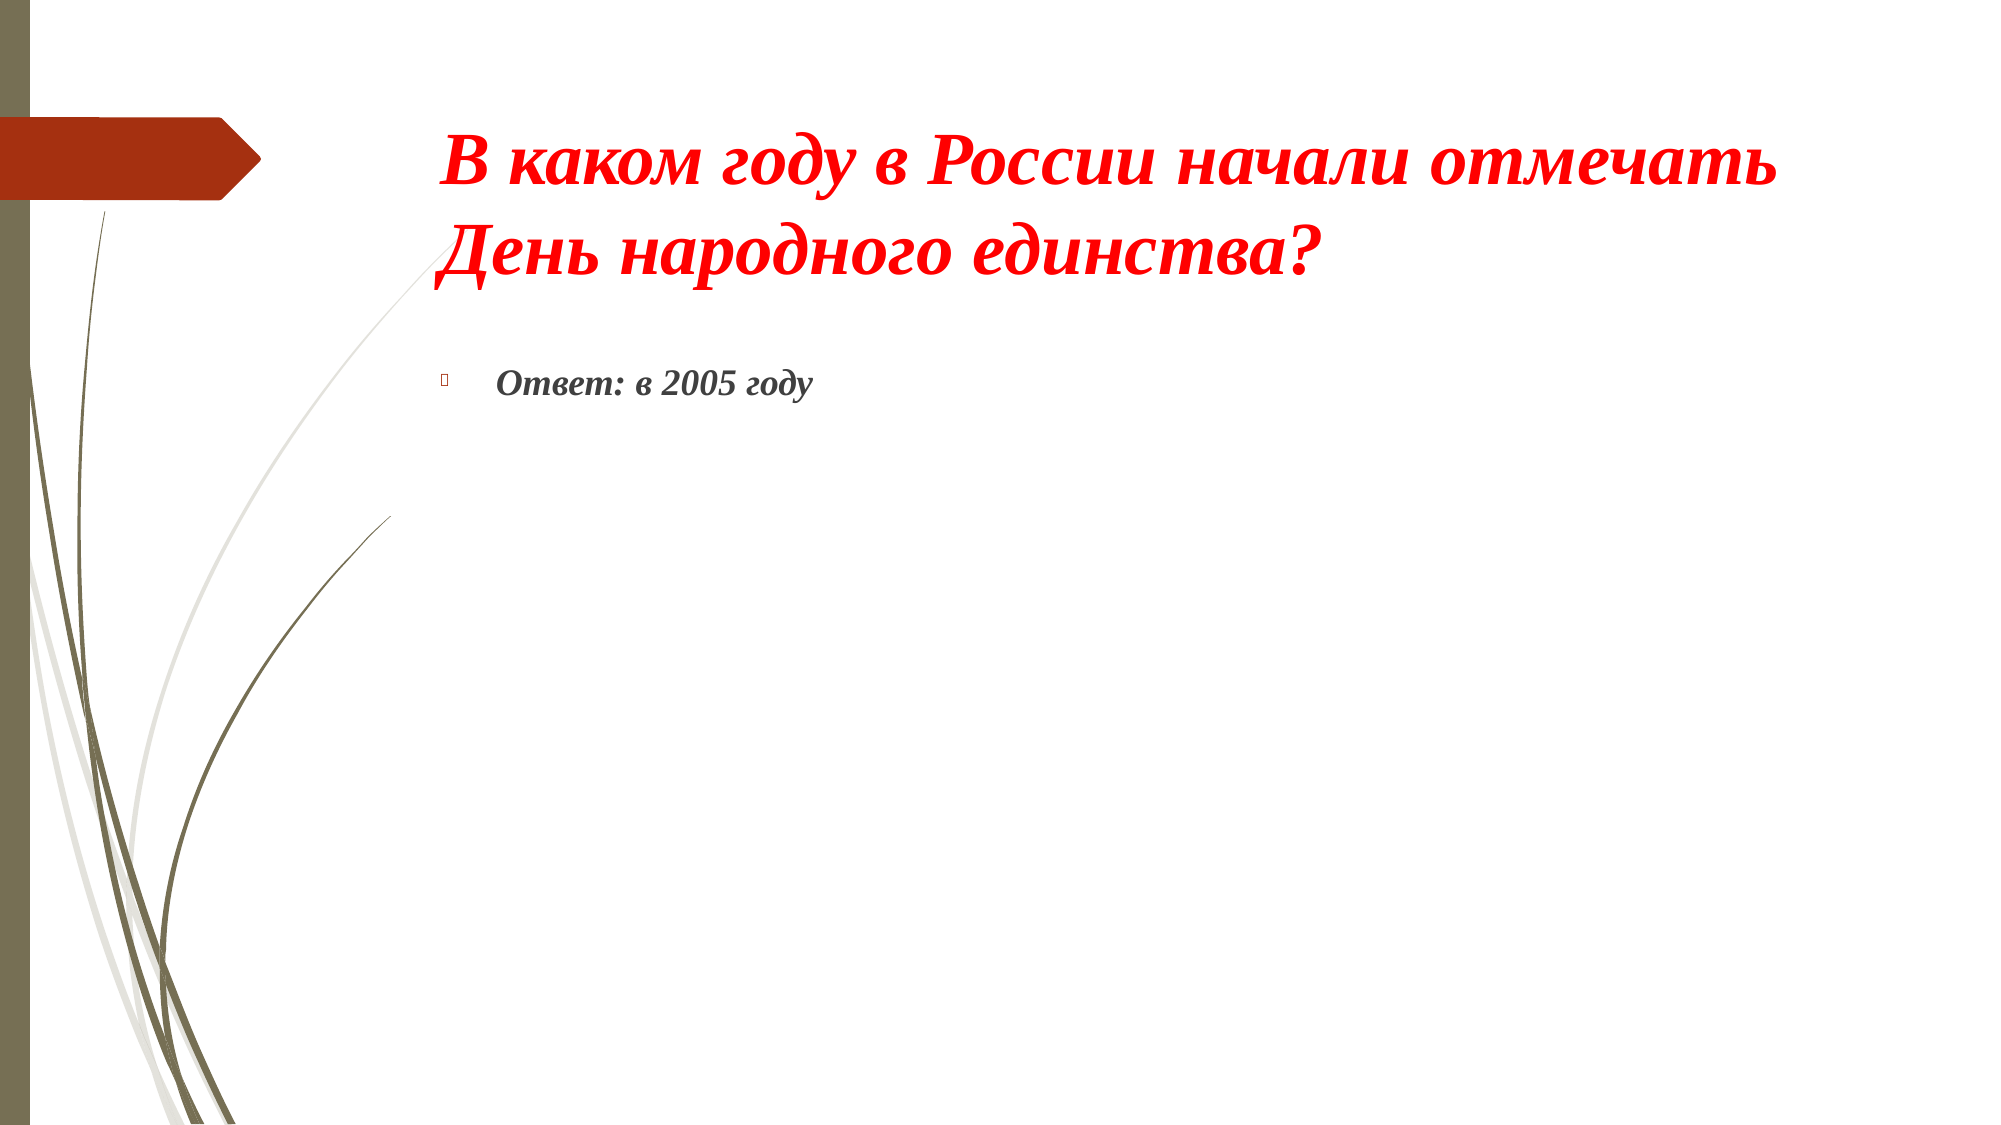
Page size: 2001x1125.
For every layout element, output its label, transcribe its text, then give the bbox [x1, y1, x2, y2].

title В каком году в России начали отмечать День народного единства? [425, 102, 1888, 313]
list Ответ: в 2005 году [424, 350, 1888, 970]
